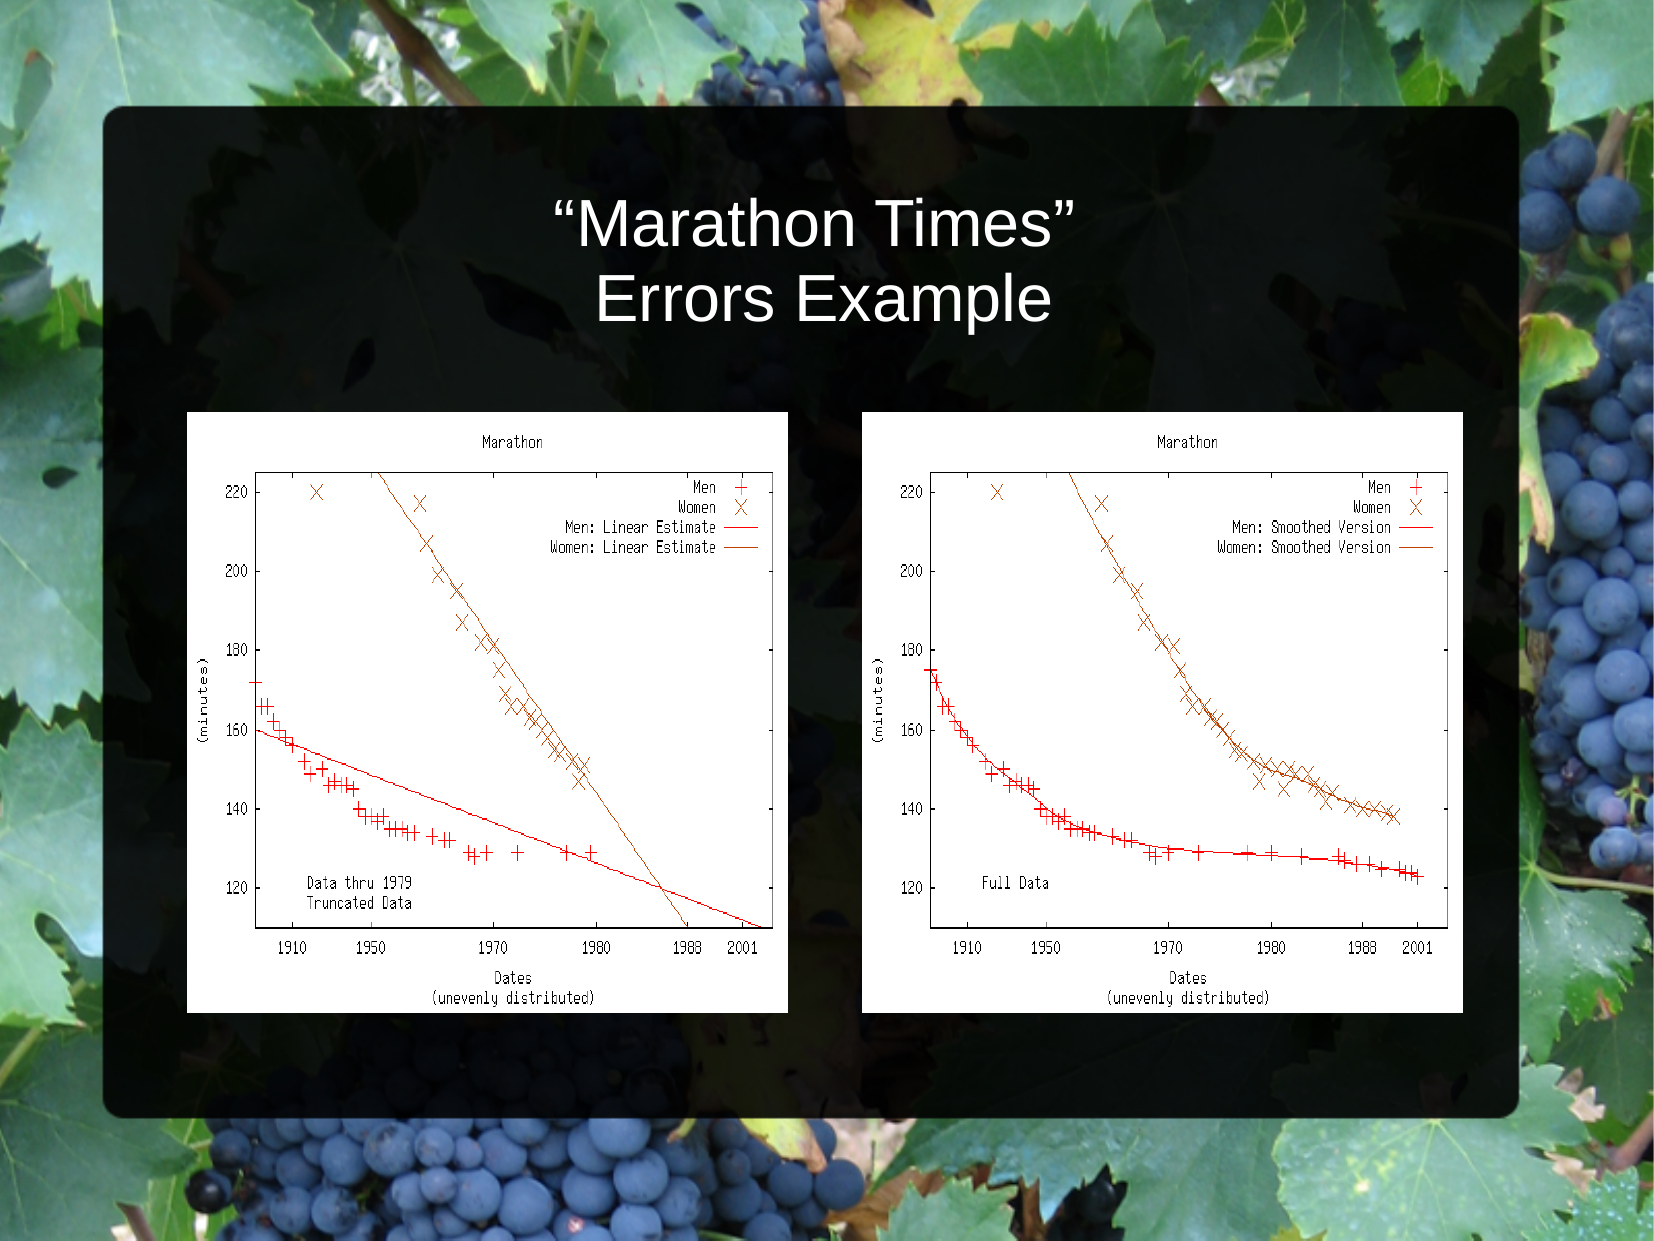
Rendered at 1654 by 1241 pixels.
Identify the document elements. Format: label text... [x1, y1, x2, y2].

title “Marathon Times” Errors Example [393, 185, 1256, 336]
picture [0, 0, 1654, 1241]
